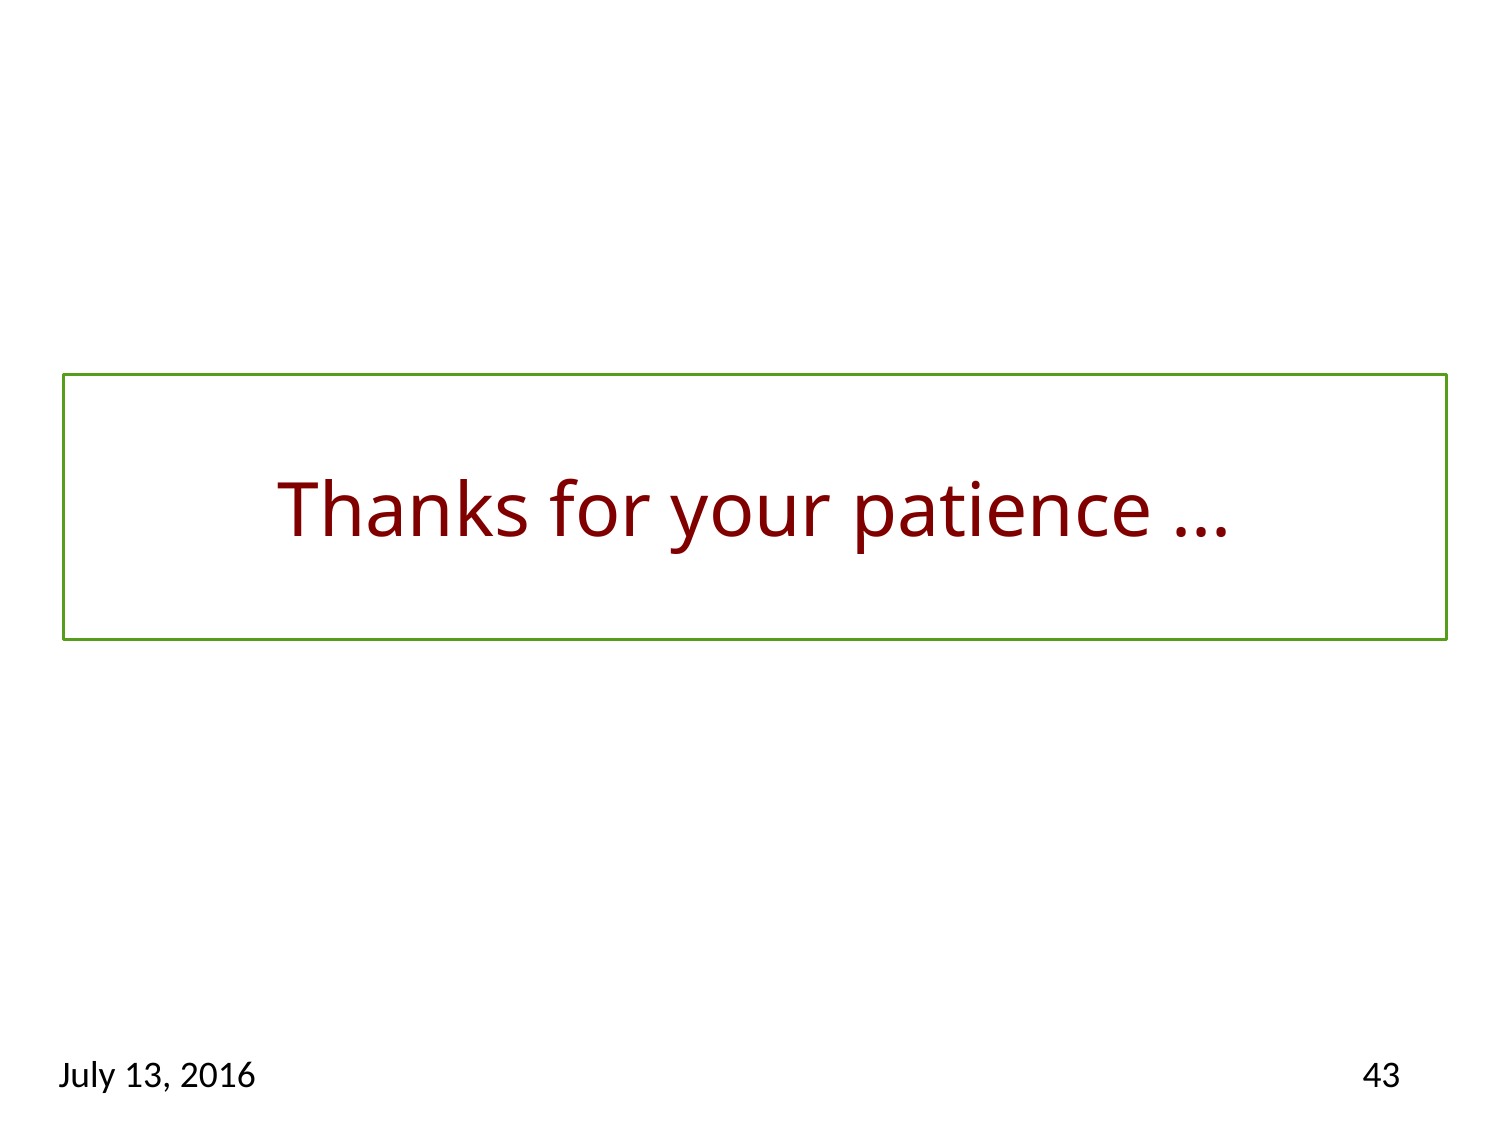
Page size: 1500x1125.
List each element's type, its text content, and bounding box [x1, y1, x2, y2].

title Thanks for your patience ... [63, 374, 1447, 640]
